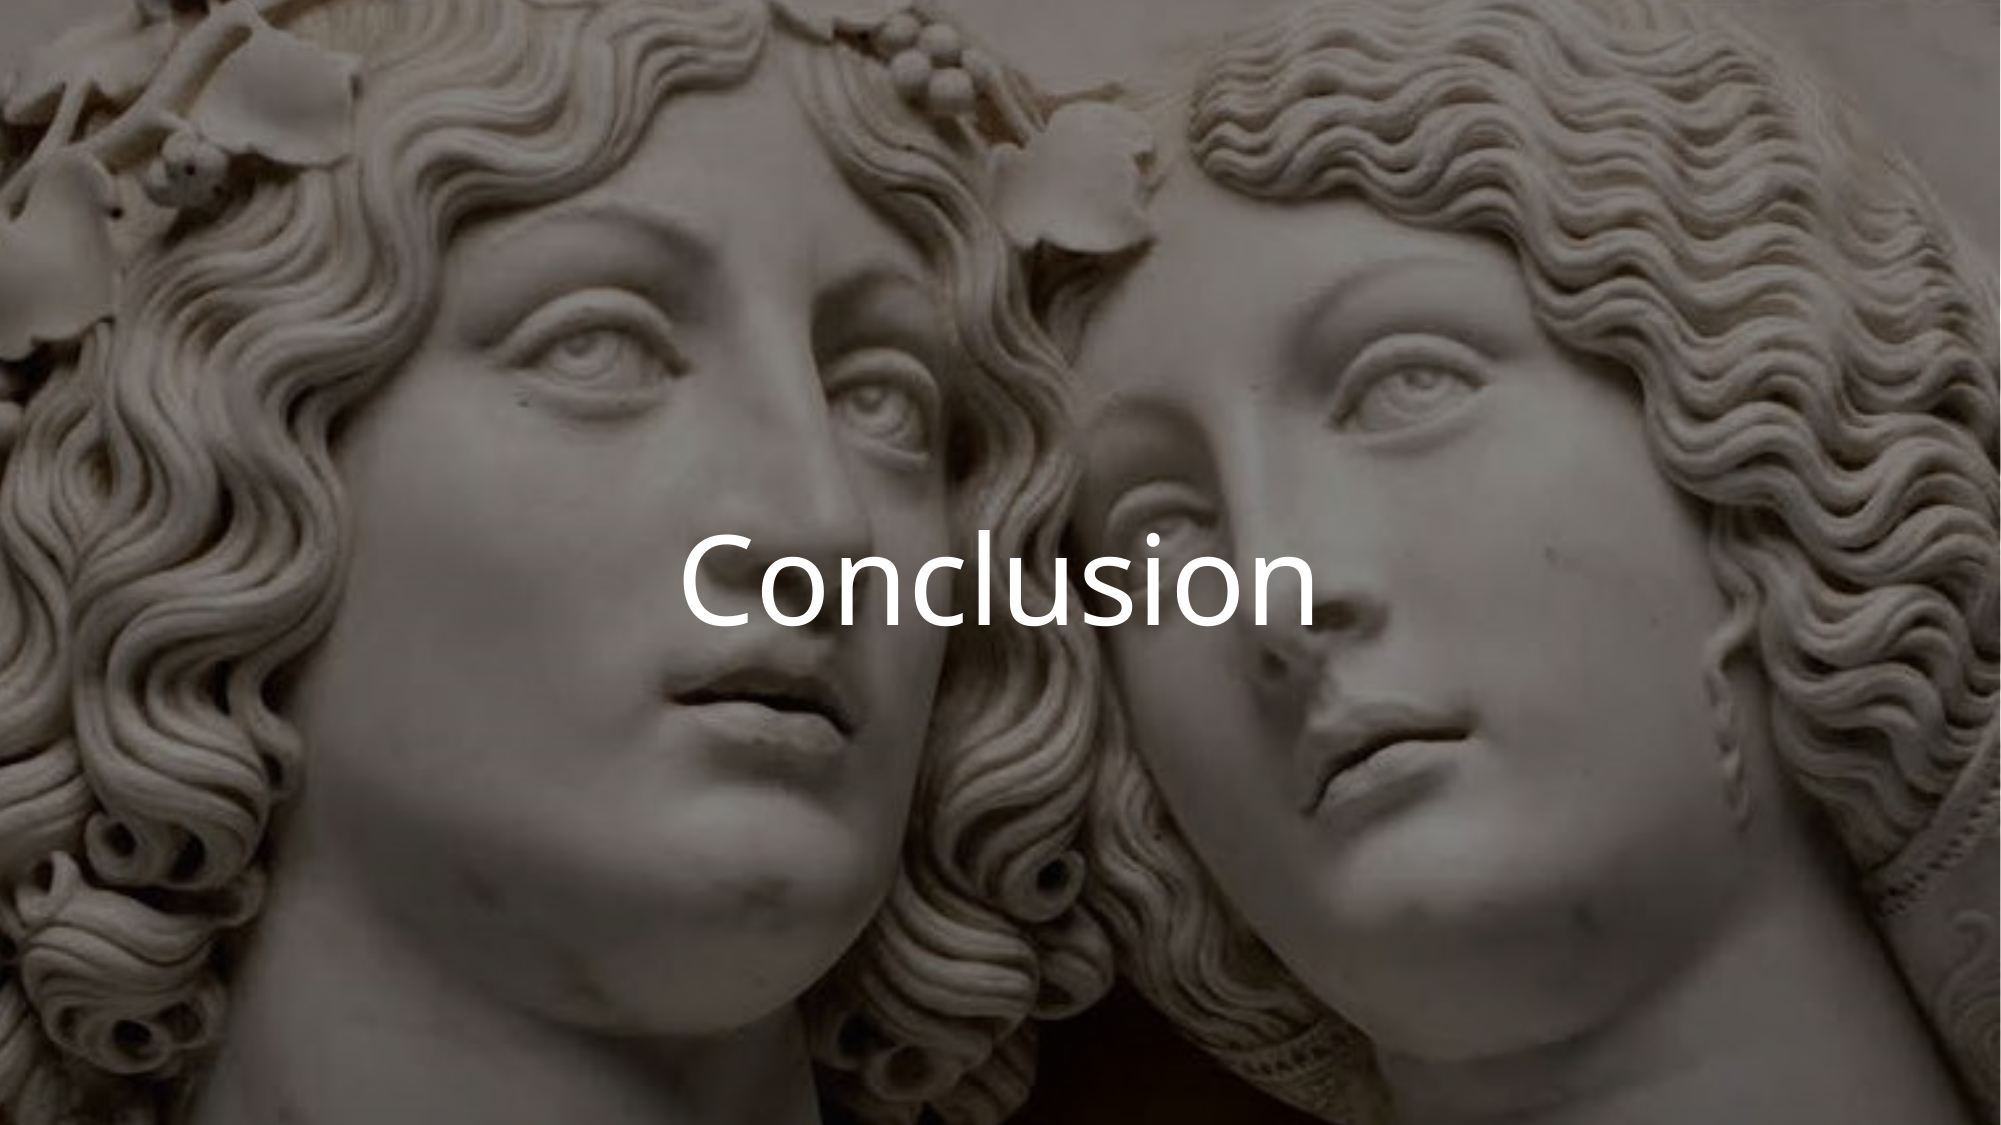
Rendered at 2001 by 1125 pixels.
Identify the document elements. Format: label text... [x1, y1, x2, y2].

picture [0, 0, 2000, 1125]
title Conclusion [249, 184, 1750, 660]
